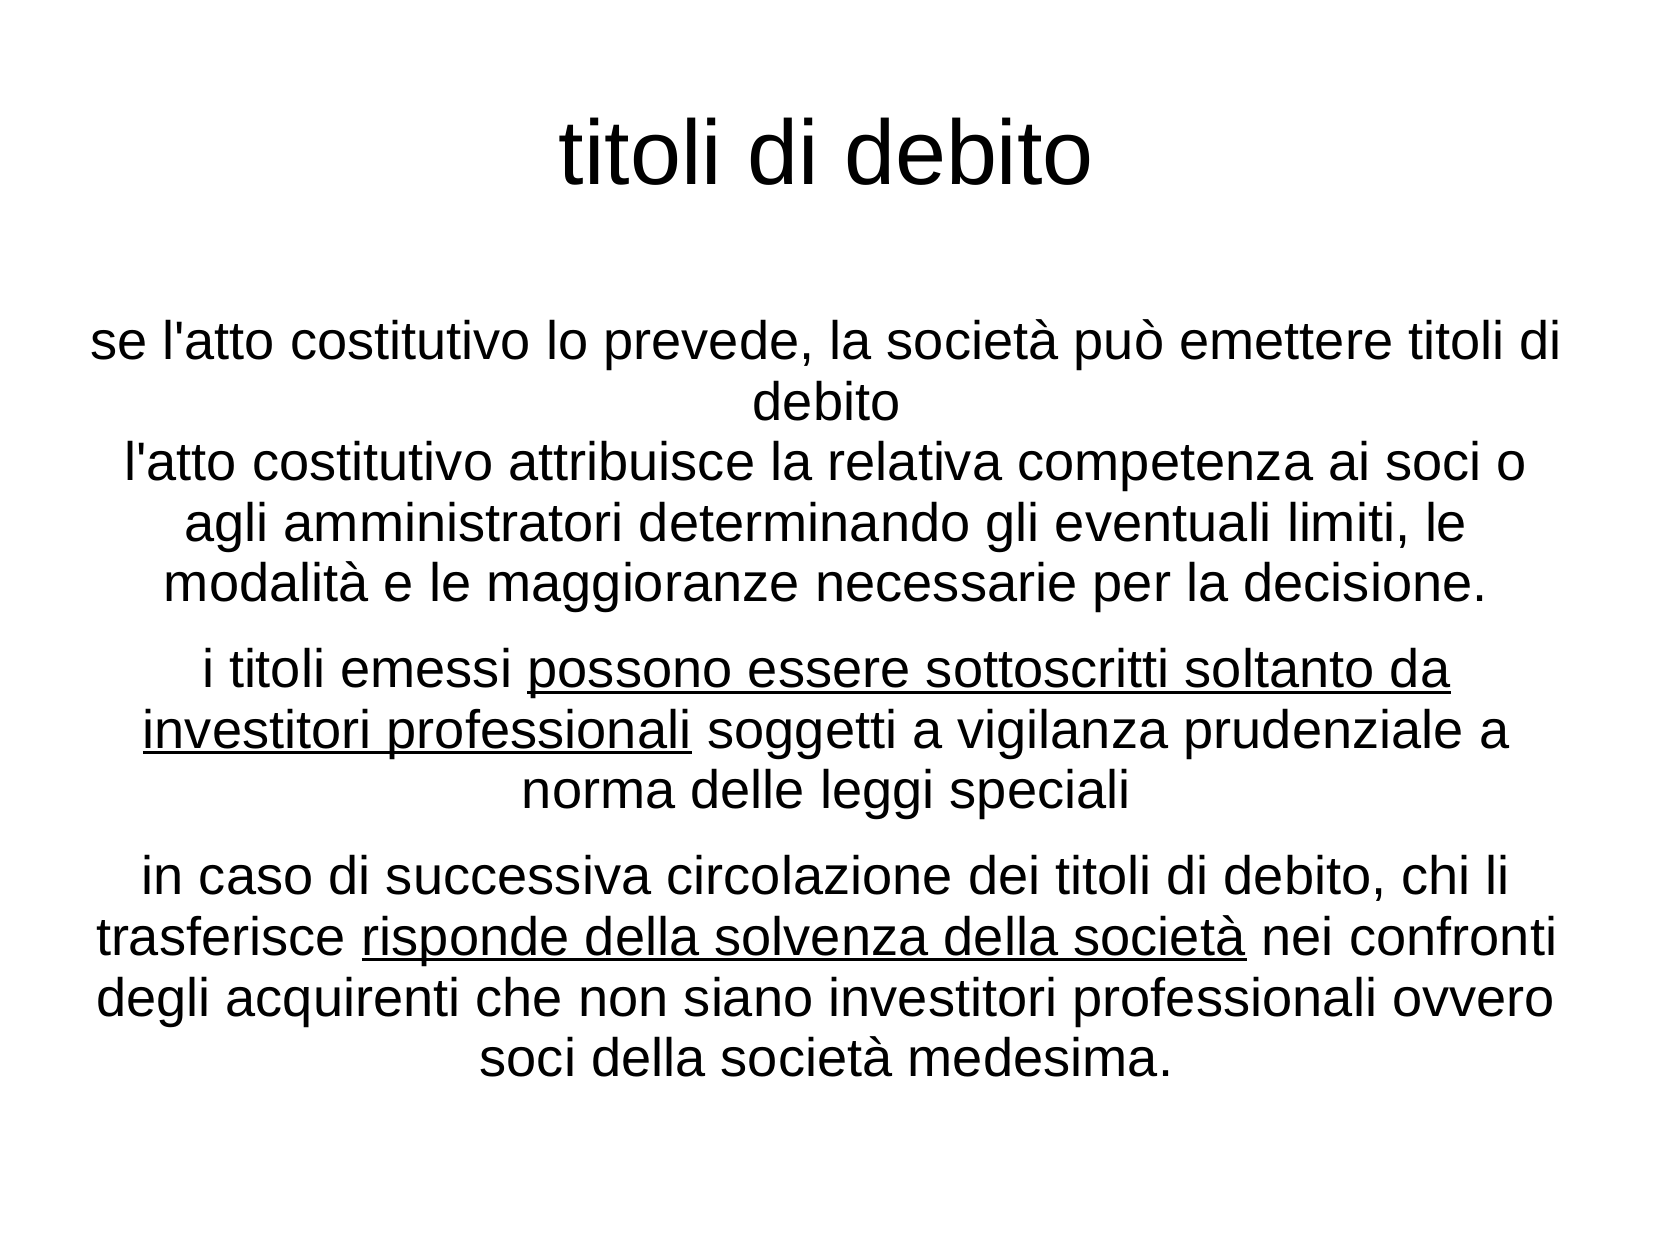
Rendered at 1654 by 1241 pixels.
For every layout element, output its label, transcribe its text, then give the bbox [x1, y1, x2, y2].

subtitle se l'atto costitutivo lo prevede, la società può emettere titoli di debito l'atto costitutivo attribuisce la relativa competenza ai soci o agli amministratori determinando gli eventuali limiti, le modalità e le maggioranze necessarie per la decisione. i titoli emessi possono essere sottoscritti soltanto da investitori professionali soggetti a vigilanza prudenziale a norma delle leggi speciali in caso di successiva circolazione dei titoli di debito, chi li trasferisce risponde della solvenza della società nei confronti degli acquirenti che non siano investitori professionali ovvero soci della società medesima. [82, 290, 1571, 1109]
title titoli di debito [82, 56, 1571, 250]
